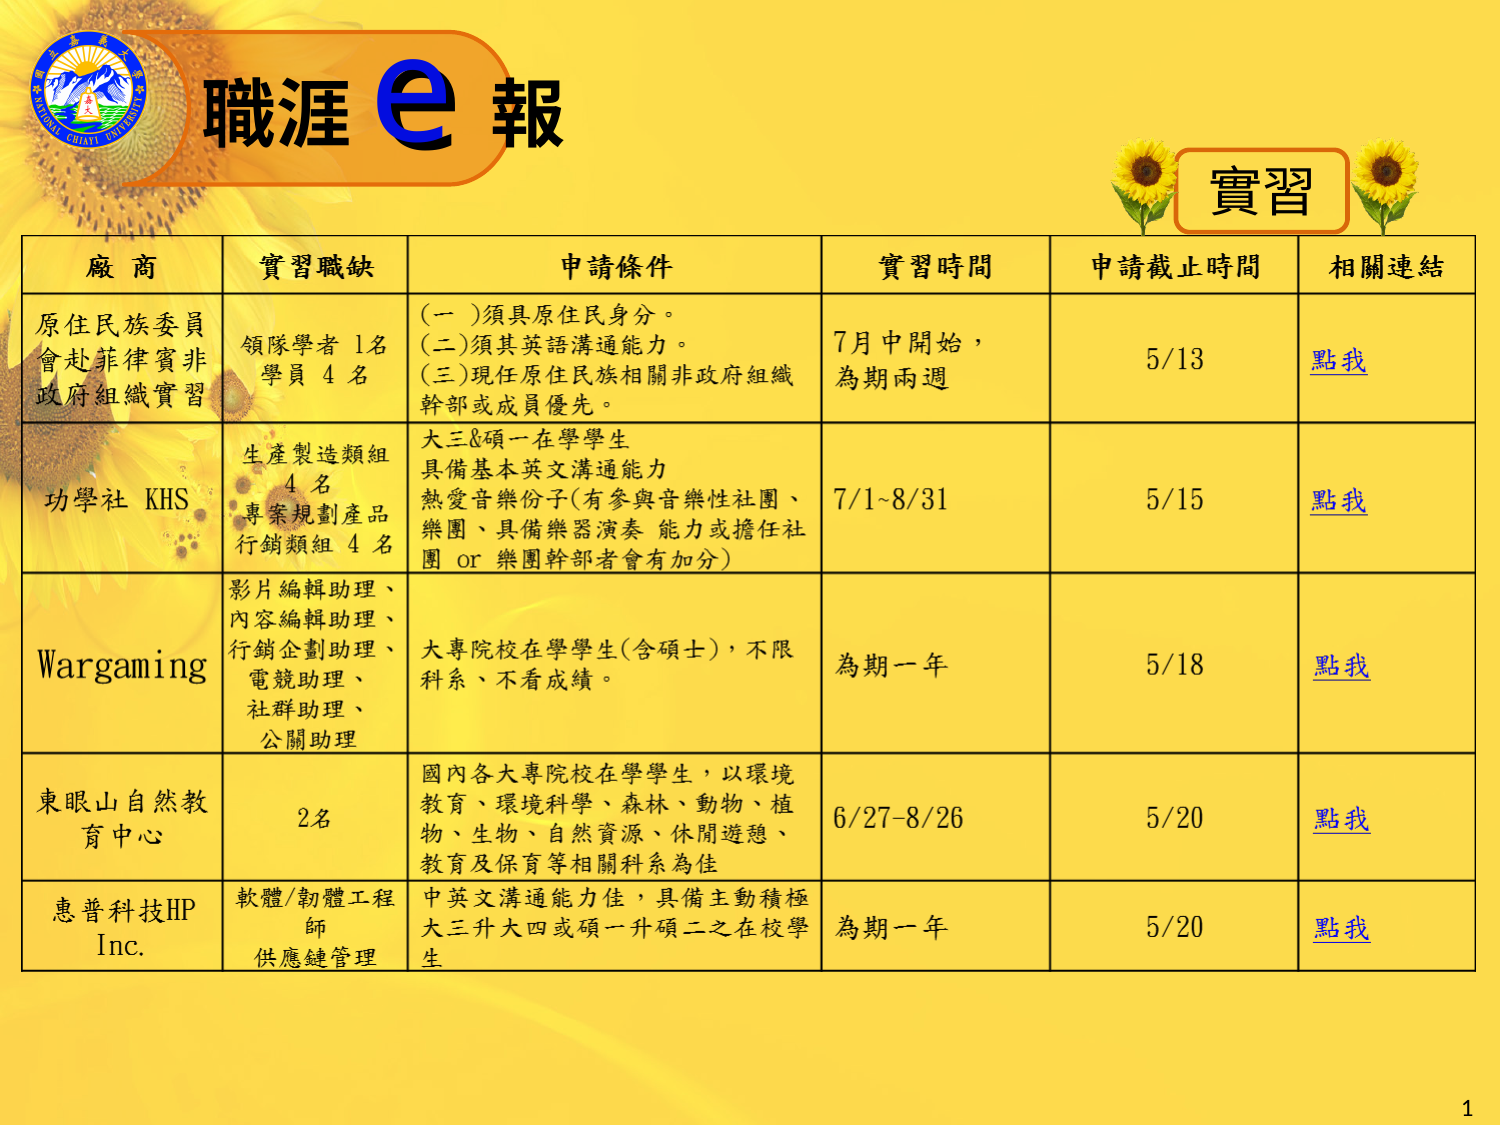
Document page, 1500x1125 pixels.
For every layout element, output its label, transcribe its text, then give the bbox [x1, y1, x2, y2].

picture [29, 30, 148, 150]
text_box [123, 32, 186, 86]
text_box 實習 [1194, 149, 1333, 231]
text_box 職涯e報 [186, 0, 609, 181]
picture [21, 135, 1476, 986]
text_box 1 [1445, 1084, 1490, 1125]
text_box [123, 130, 469, 185]
